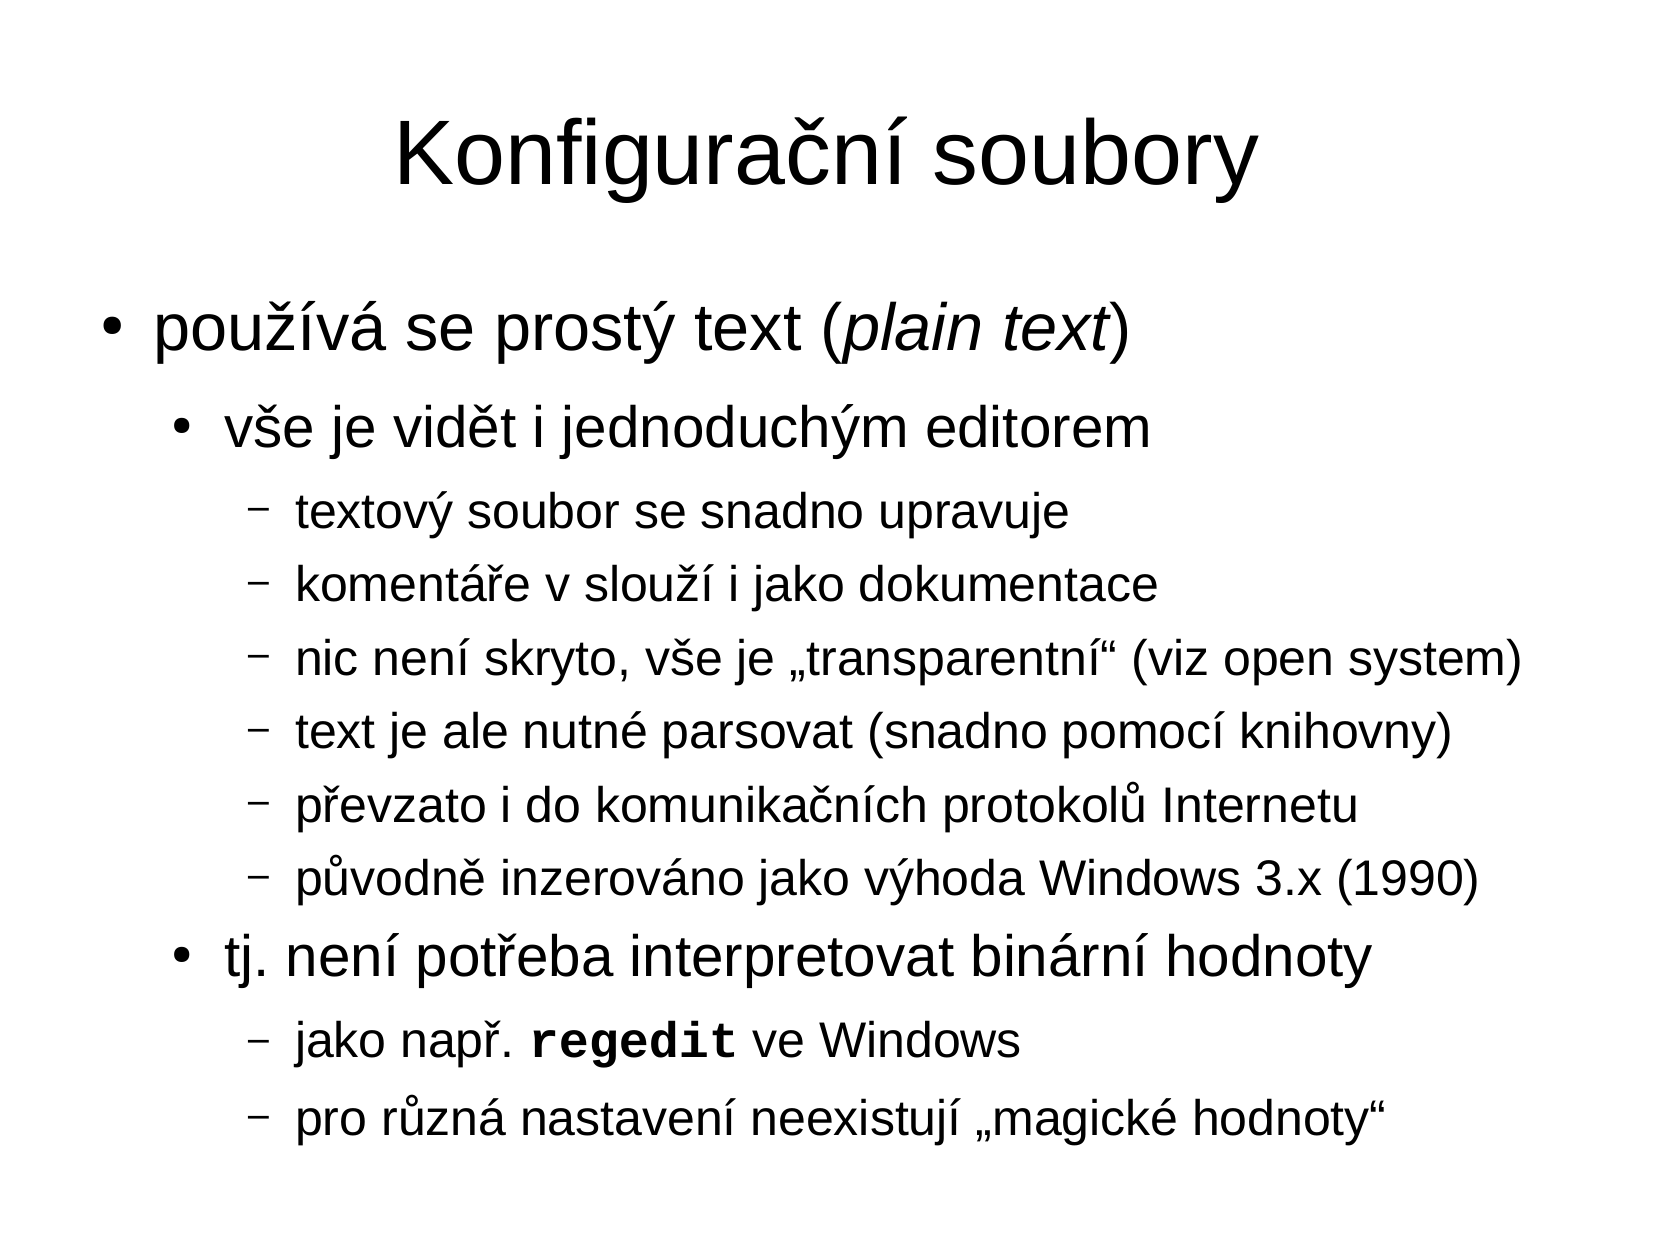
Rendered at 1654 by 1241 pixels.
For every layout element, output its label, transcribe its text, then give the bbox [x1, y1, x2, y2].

list používá se prostý text (plain text) vše je vidět i jednoduchým editorem textový soubor se snadno upravuje komentáře v slouží i jako dokumentace nic není skryto, vše je „transparentní“ (viz open system) text je ale nutné parsovat (snadno pomocí knihovny) převzato i do komunikačních protokolů Internetu původně inzerováno jako výhoda Windows 3.x (1990) tj. není potřeba interpretovat binární hodnoty jako např. regedit ve Windows pro různá nastavení neexistují „magické hodnoty“ [82, 290, 1571, 1147]
title Konfigurační soubory [82, 56, 1571, 250]
